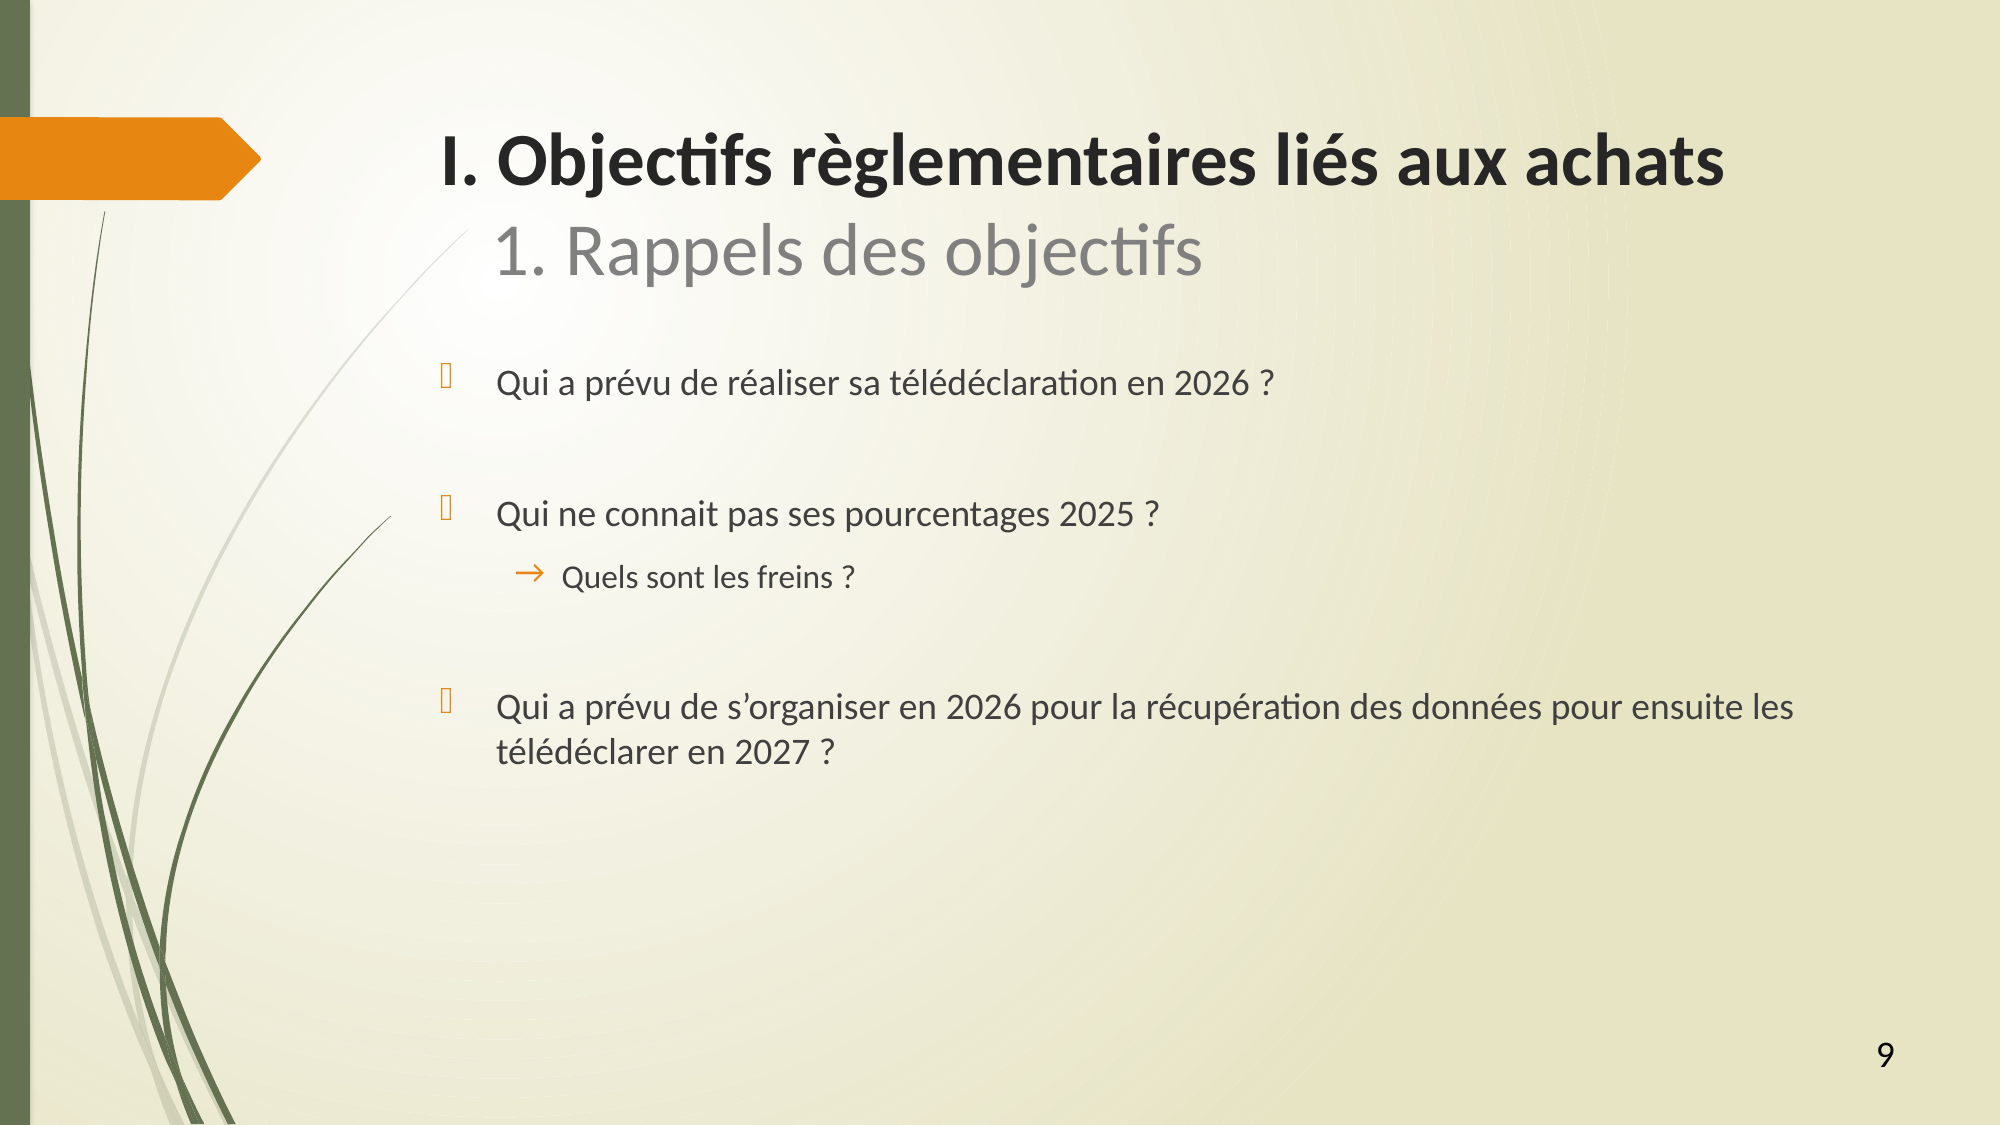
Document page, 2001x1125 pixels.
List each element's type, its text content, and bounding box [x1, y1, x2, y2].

text_box <numéro> [1861, 1022, 1958, 1083]
list Qui a prévu de réaliser sa télédéclaration en 2026 ? Qui ne connait pas ses pourcentages 2025 ? Quels sont les freins ? Qui a prévu de s’organiser en 2026 pour la récupération des données pour ensuite les télédéclarer en 2027 ? [424, 350, 1888, 970]
title I. Objectifs règlementaires liés aux achats 1. Rappels des objectifs [425, 102, 1888, 313]
